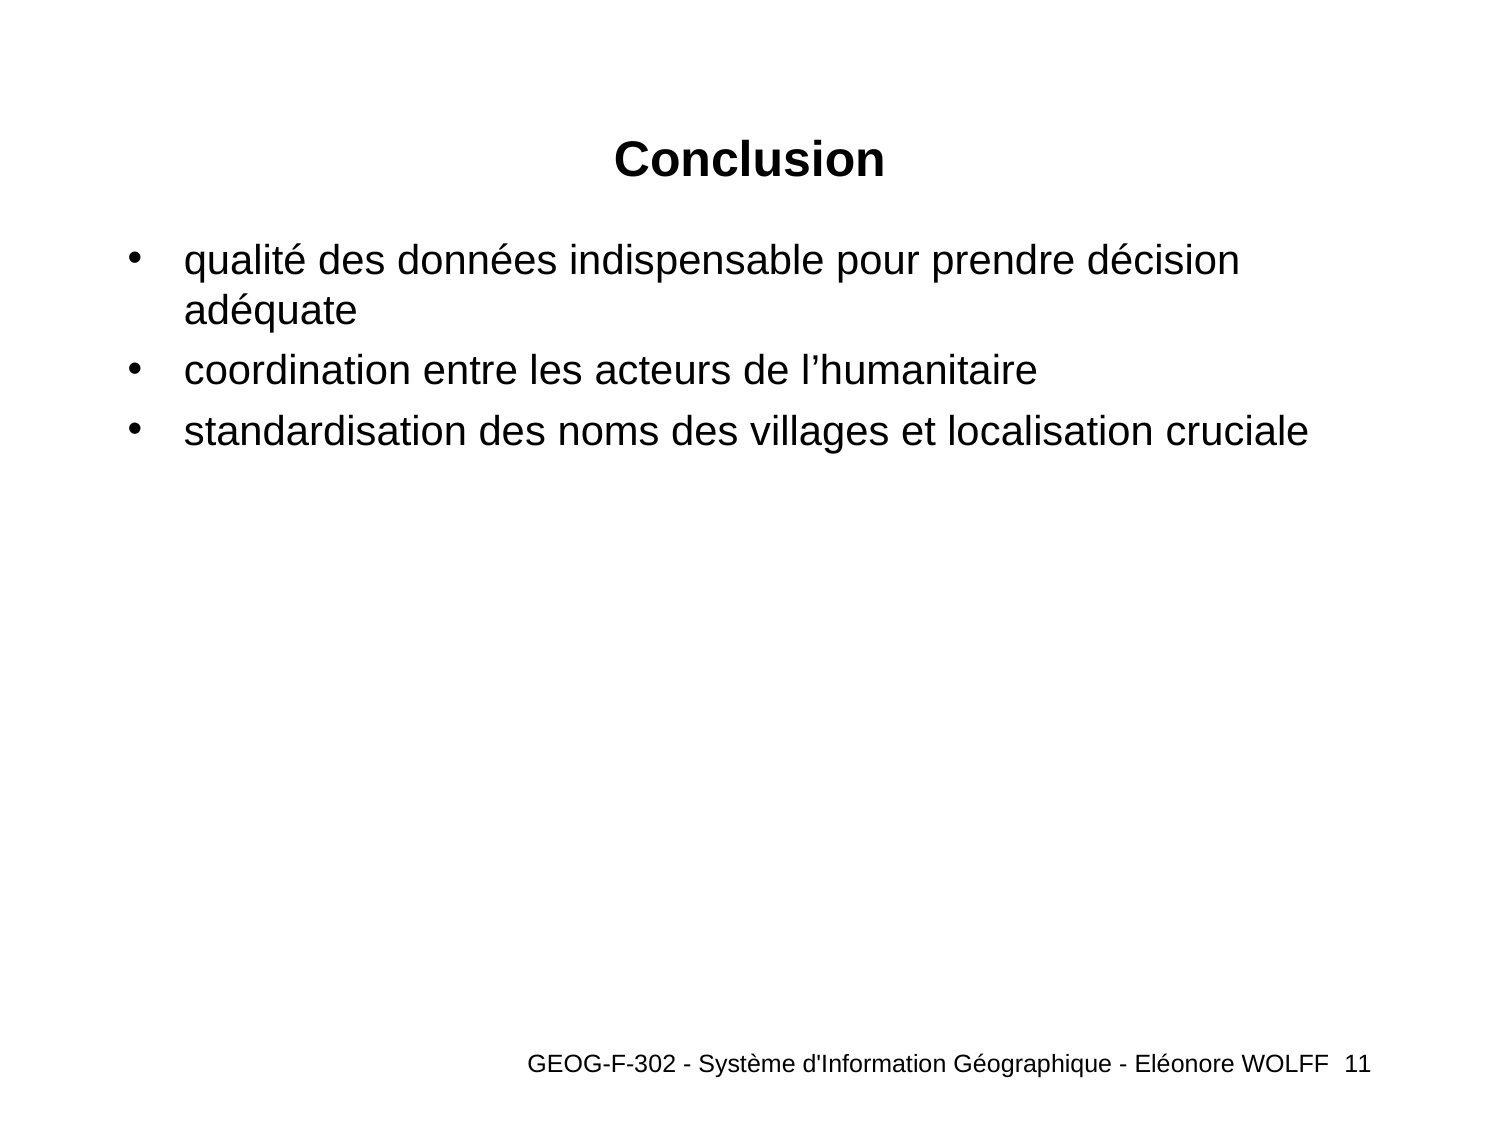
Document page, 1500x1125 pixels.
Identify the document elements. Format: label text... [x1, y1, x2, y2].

text_box GEOG-F-302 - Système d'Information Géographique - Eléonore WOLFF [512, 1026, 988, 1101]
title Conclusion [112, 99, 1388, 213]
text_box <number> [1074, 1026, 1388, 1101]
list qualité des données indispensable pour prendre décision adéquate coordination entre les acteurs de l’humanitaire standardisation des noms des villages et localisation cruciale [112, 224, 1388, 1026]
